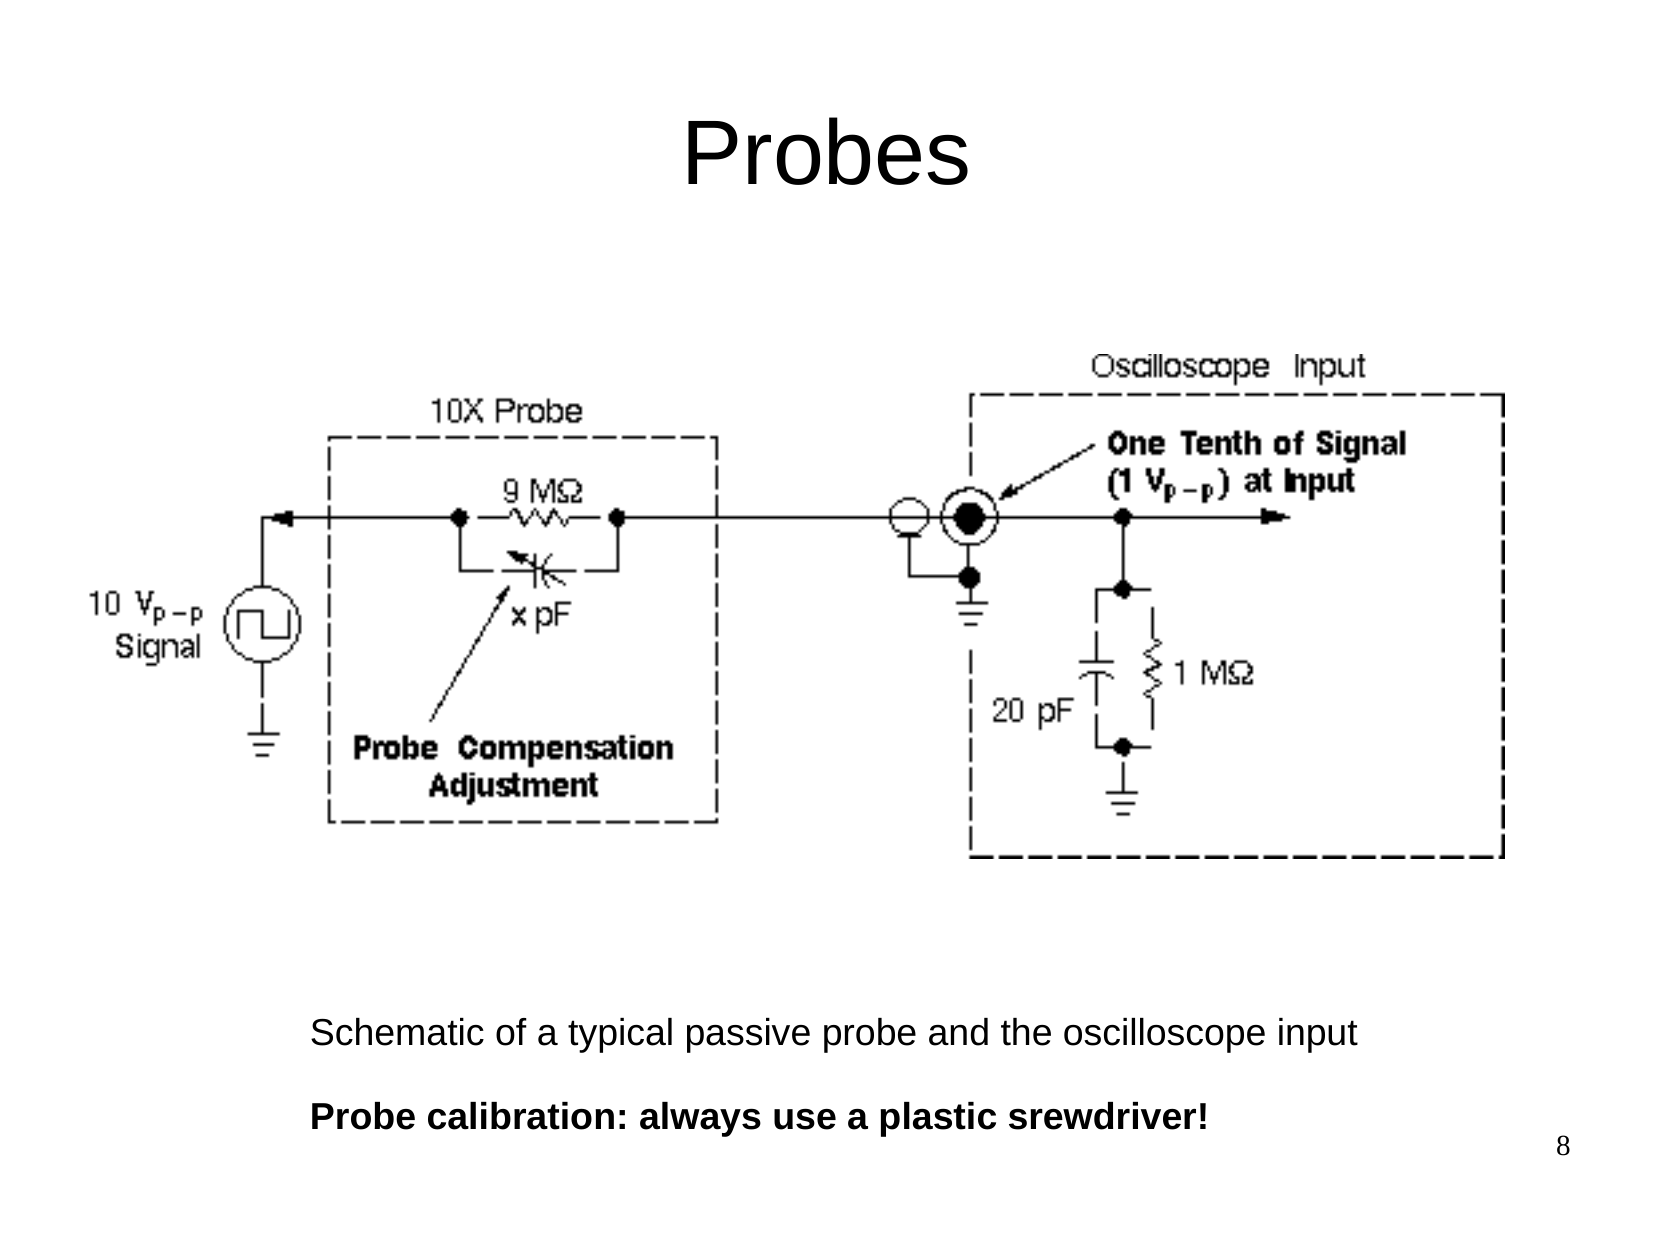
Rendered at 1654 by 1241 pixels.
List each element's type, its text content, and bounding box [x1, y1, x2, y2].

title Probes [82, 49, 1571, 257]
picture [72, 354, 1505, 859]
text_box Schematic of a typical passive probe and the oscilloscope input Probe calibration: always use a plastic srewdriver! [295, 1003, 1373, 1145]
